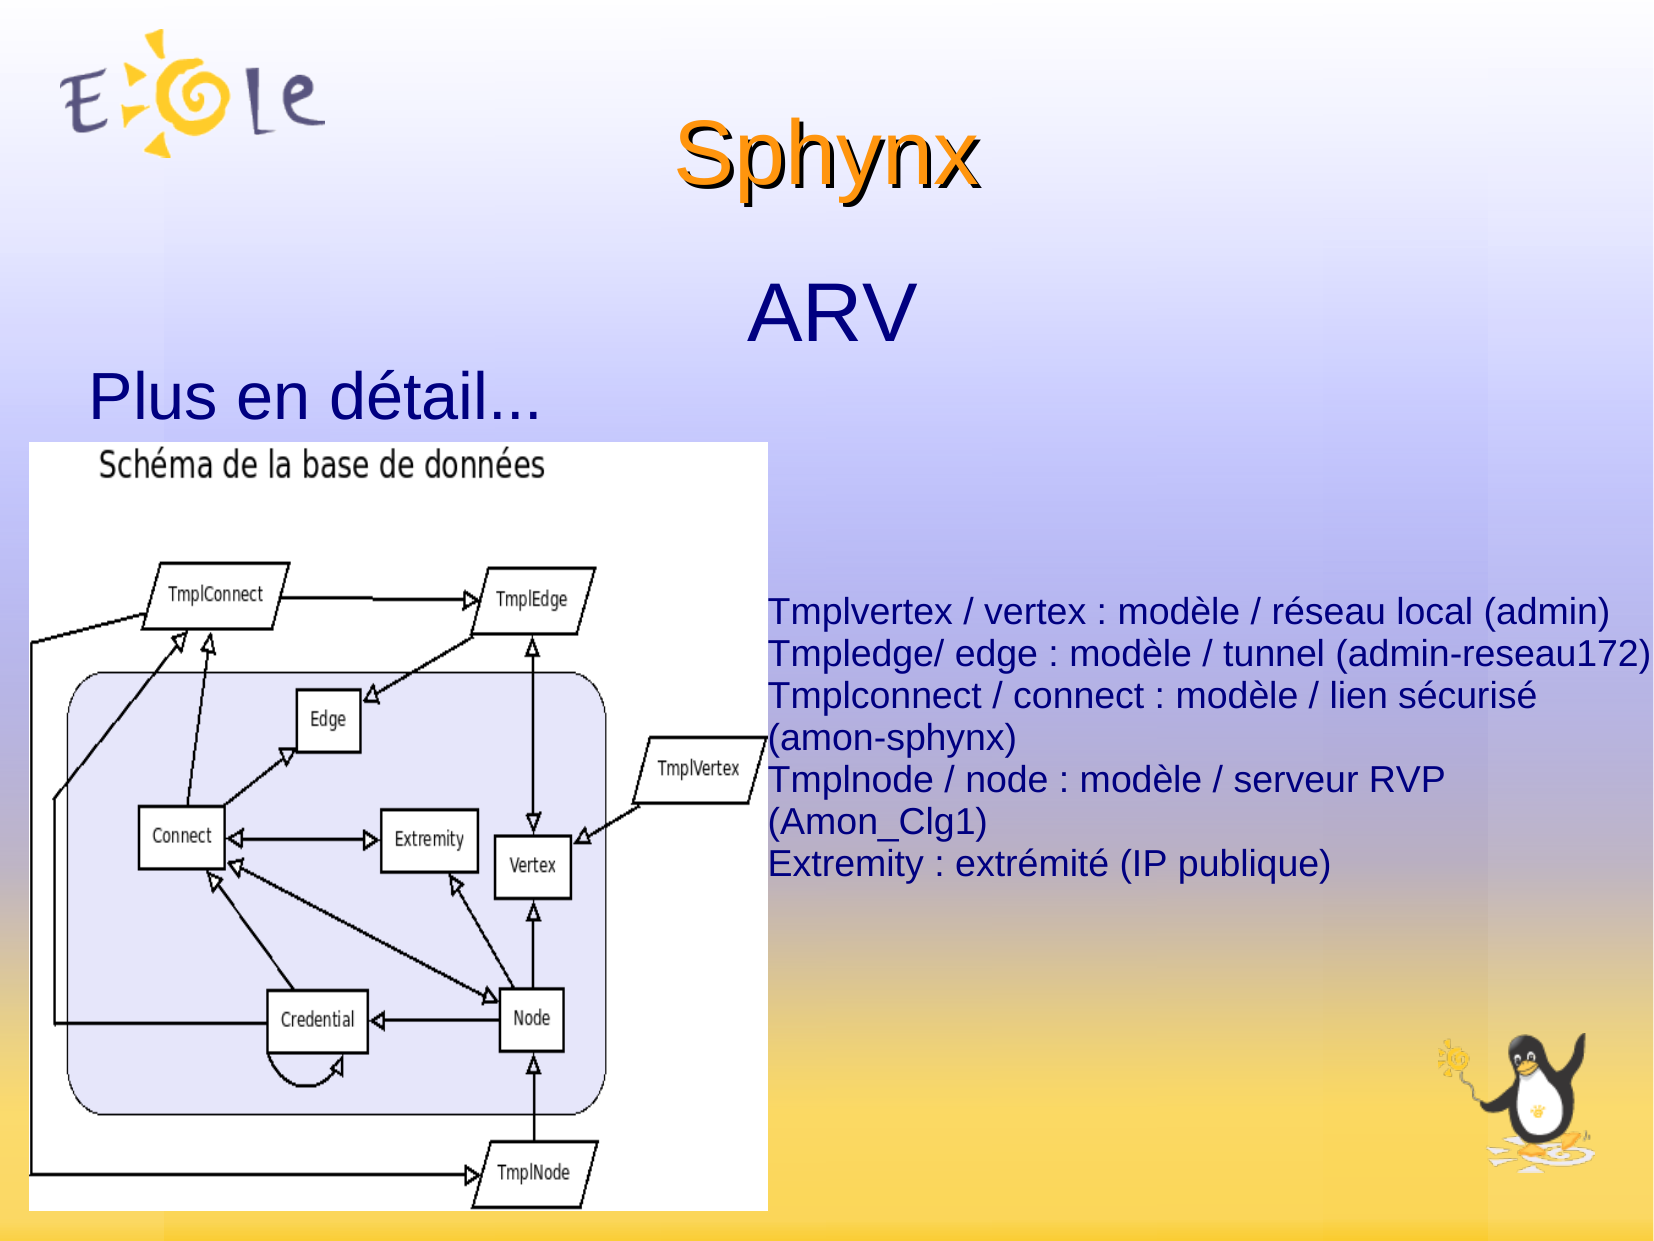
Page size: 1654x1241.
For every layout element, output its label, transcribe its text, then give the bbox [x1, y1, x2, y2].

list ARV Plus en détail... [88, 265, 1577, 453]
picture [938, 827, 948, 832]
picture [905, 827, 920, 831]
title Sphynx [82, 49, 1571, 257]
picture [841, 827, 851, 832]
list Tmplvertex / vertex : modèle / réseau local (admin) Tmpledge/ edge : modèle / tunnel (admin-reseau172) Tmplconnect / connect : modèle / lien sécurisé (amon-sphynx) Tmplnode / node : modèle / serveur RVP (Amon_Clg1) Extremity : extrémité (IP publique) [768, 590, 1654, 827]
picture [0, 0, 1654, 1241]
